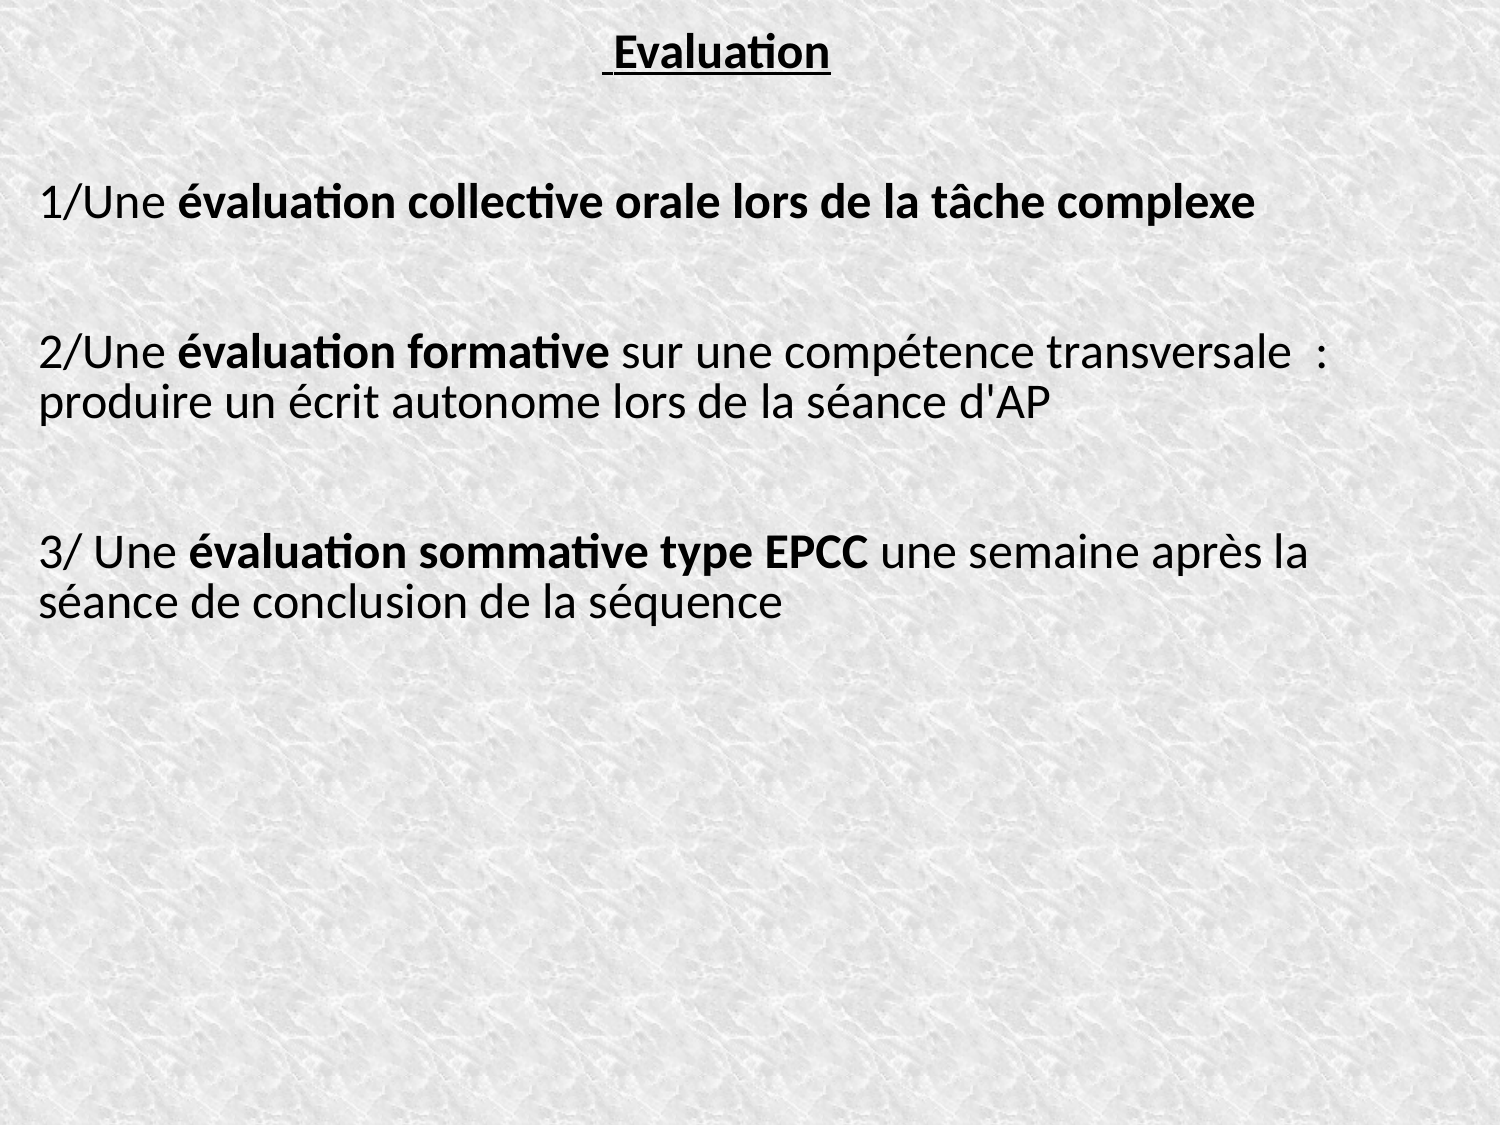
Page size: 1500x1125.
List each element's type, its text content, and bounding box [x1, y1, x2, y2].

text_box Evaluation 1/Une évaluation collective orale lors de la tâche complexe 2/Une évaluation formative sur une compétence transversale : produire un écrit autonome lors de la séance d'AP 3/ Une évaluation sommative type EPCC une semaine après la séance de conclusion de la séquence [23, 23, 1477, 1077]
picture [0, 0, 1500, 1125]
